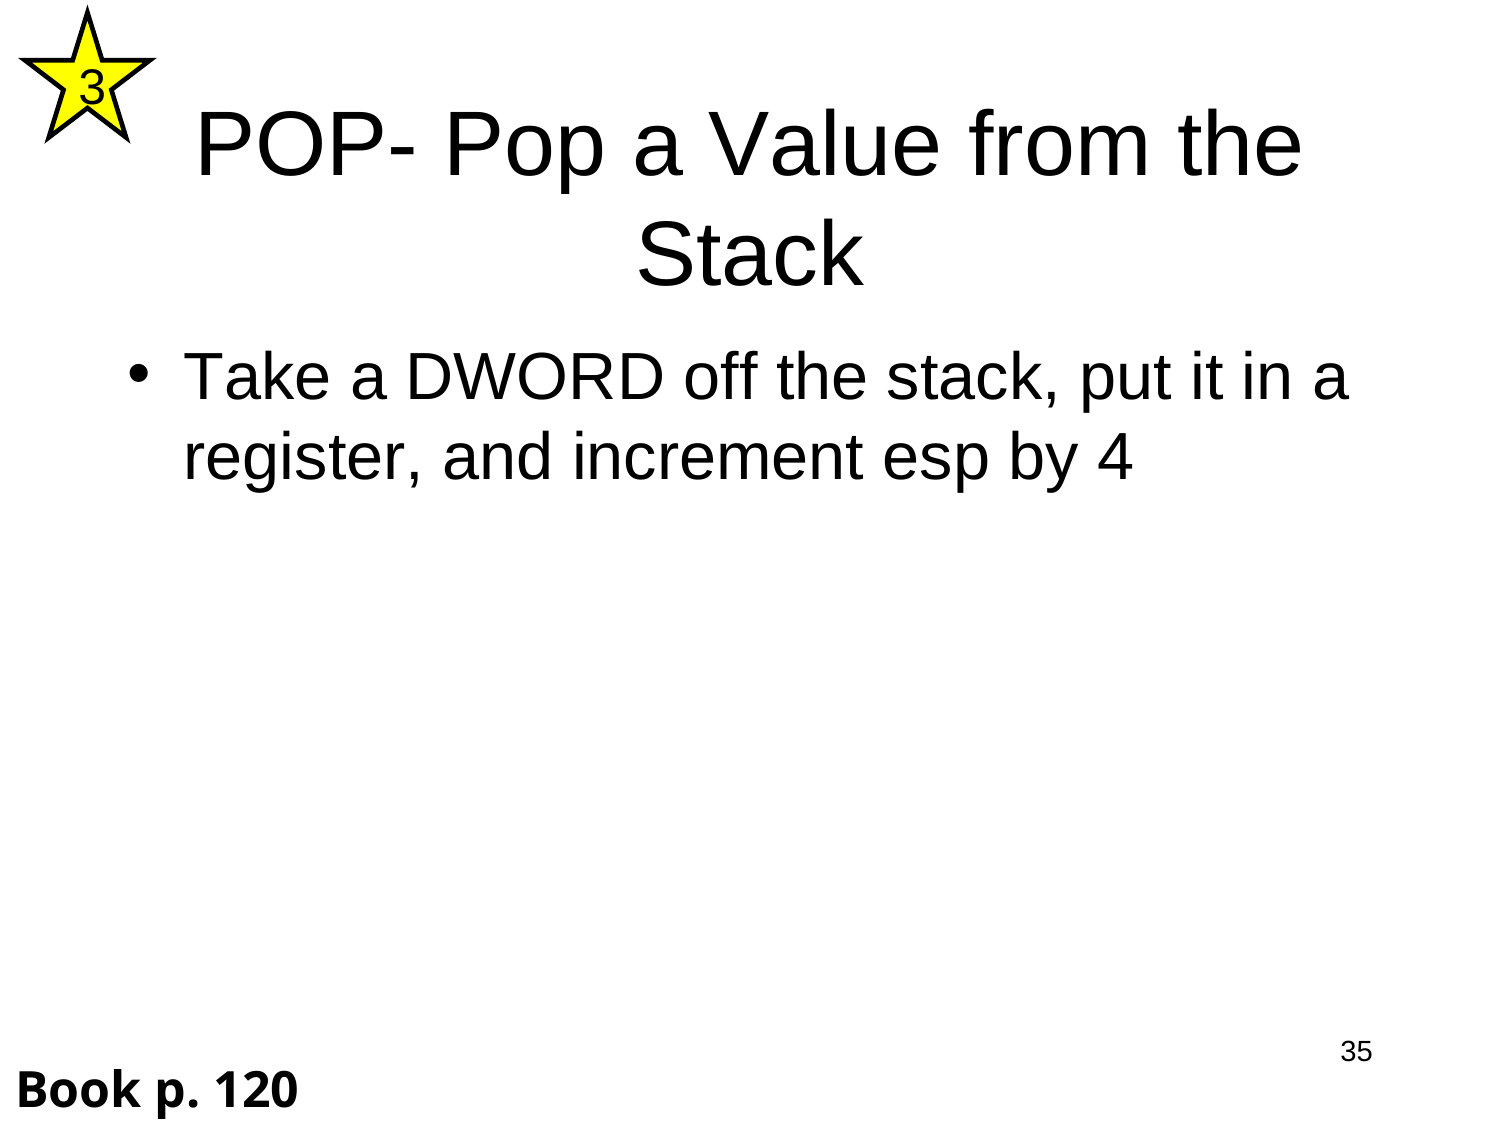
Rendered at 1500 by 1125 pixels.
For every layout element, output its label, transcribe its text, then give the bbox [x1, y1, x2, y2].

title POP- Pop a Value from the Stack [112, 76, 1388, 312]
list Take a DWORD off the stack, put it in a register, and increment esp by 4 [112, 324, 1388, 1001]
text_box <number> [1074, 1025, 1388, 1101]
text_box Book p. 120 [0, 1049, 315, 1125]
text_box 3 [24, 12, 150, 138]
